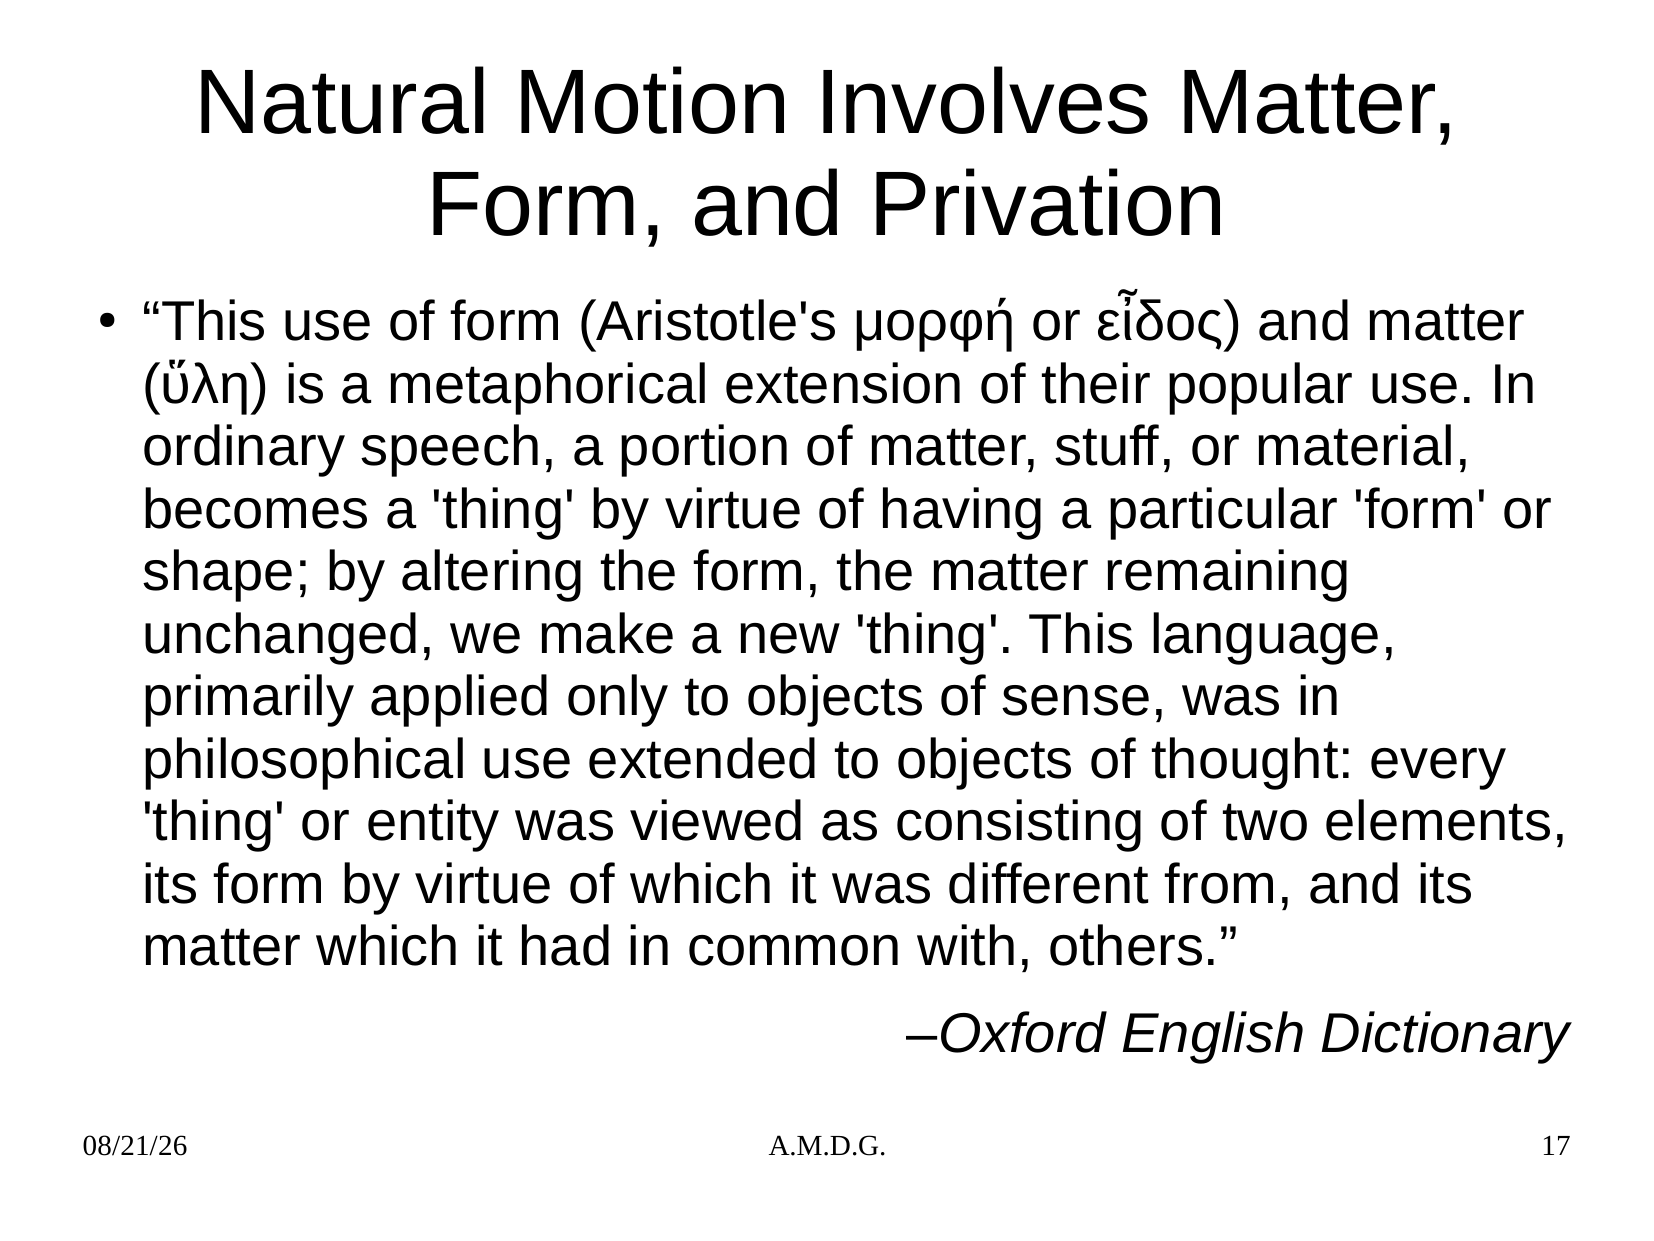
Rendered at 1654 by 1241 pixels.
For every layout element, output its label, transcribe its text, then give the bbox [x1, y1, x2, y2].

list “This use of form (Aristotle's μορφή or εἶδος) and matter (ὕλη) is a metaphorical extension of their popular use. In ordinary speech, a portion of matter, stuff, or material, becomes a 'thing' by virtue of having a particular 'form' or shape; by altering the form, the matter remaining unchanged, we make a new 'thing'. This language, primarily applied only to objects of sense, was in philosophical use extended to objects of thought: every 'thing' or entity was viewed as consisting of two elements, its form by virtue of which it was different from, and its matter which it had in common with, others.” –Oxford English Dictionary [82, 290, 1571, 1109]
title Natural Motion Involves Matter, Form, and Privation [82, 49, 1571, 257]
